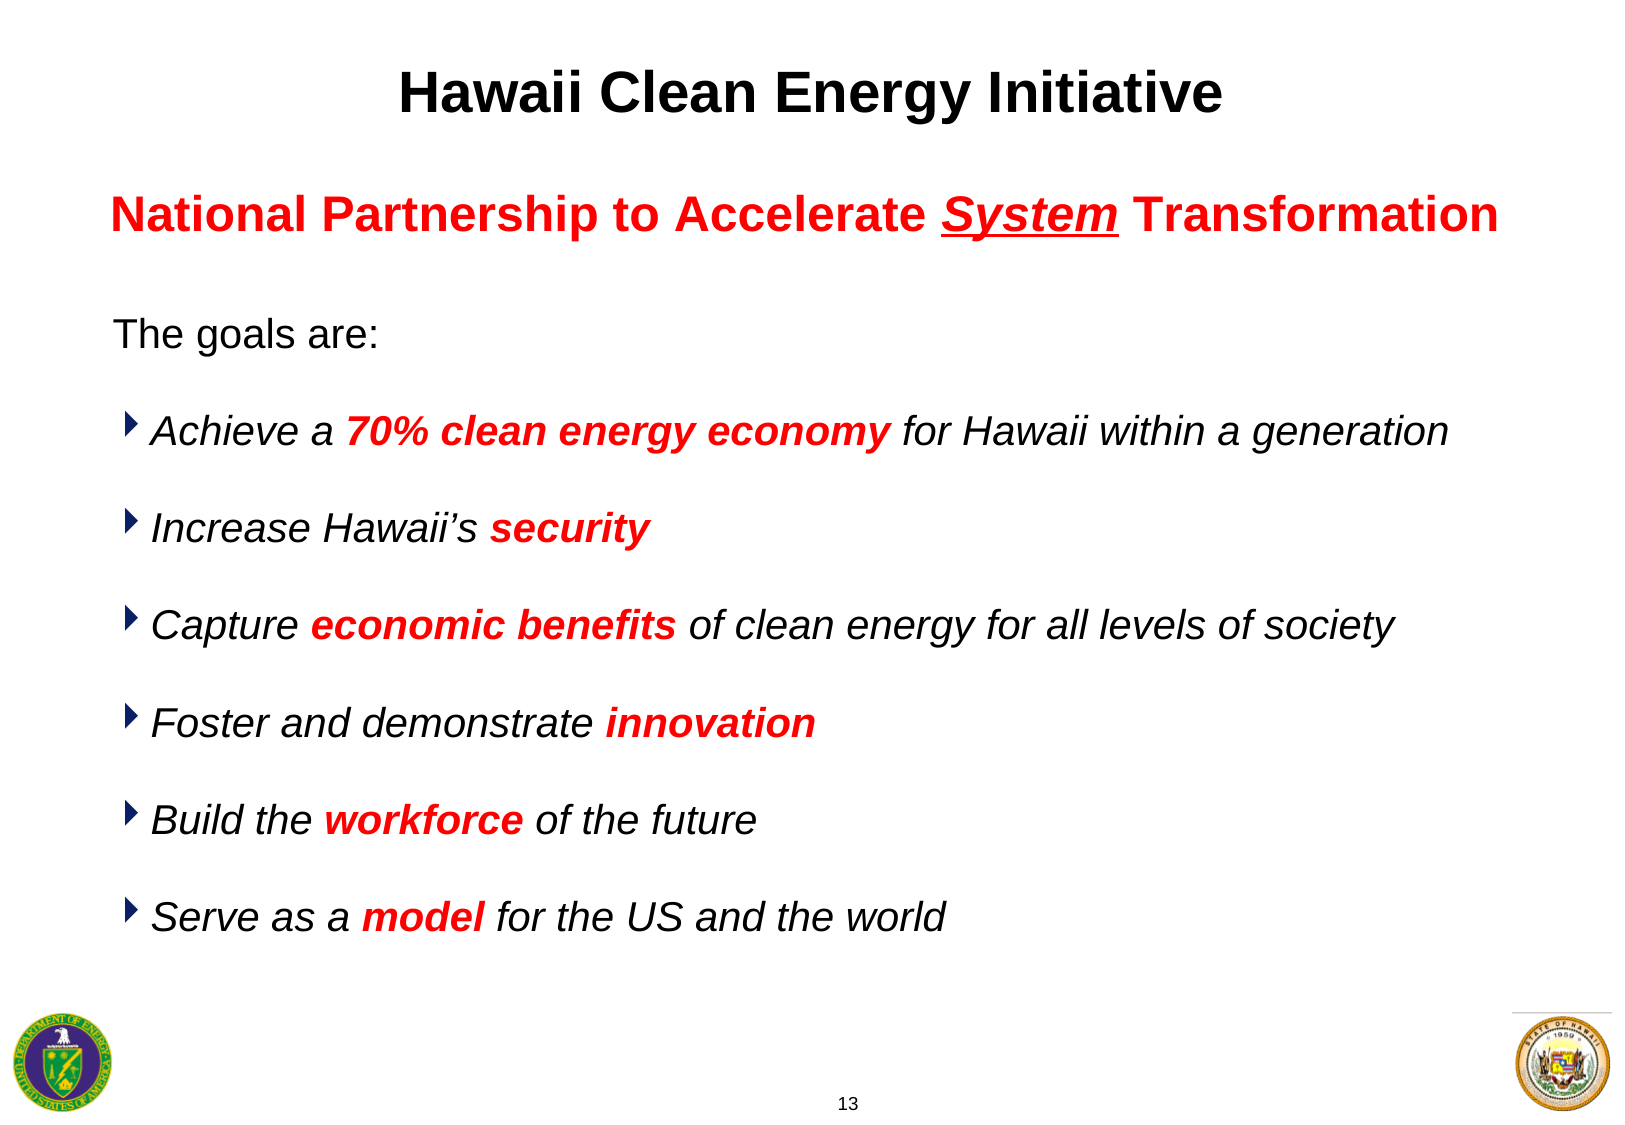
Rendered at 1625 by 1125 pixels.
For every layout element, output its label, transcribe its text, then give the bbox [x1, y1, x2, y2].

title Hawaii Clean Energy Initiative National Partnership to Accelerate System Transformation [0, 62, 1625, 200]
picture [12, 1012, 113, 1113]
list The goals are: Achieve a 70% clean energy economy for Hawaii within a generation Increase Hawaii’s security Capture economic benefits of clean energy for all levels of society Foster and demonstrate innovation Build the workforce of the future Serve as a model for the US and the world [112, 312, 1551, 1075]
picture [1512, 1012, 1612, 1113]
